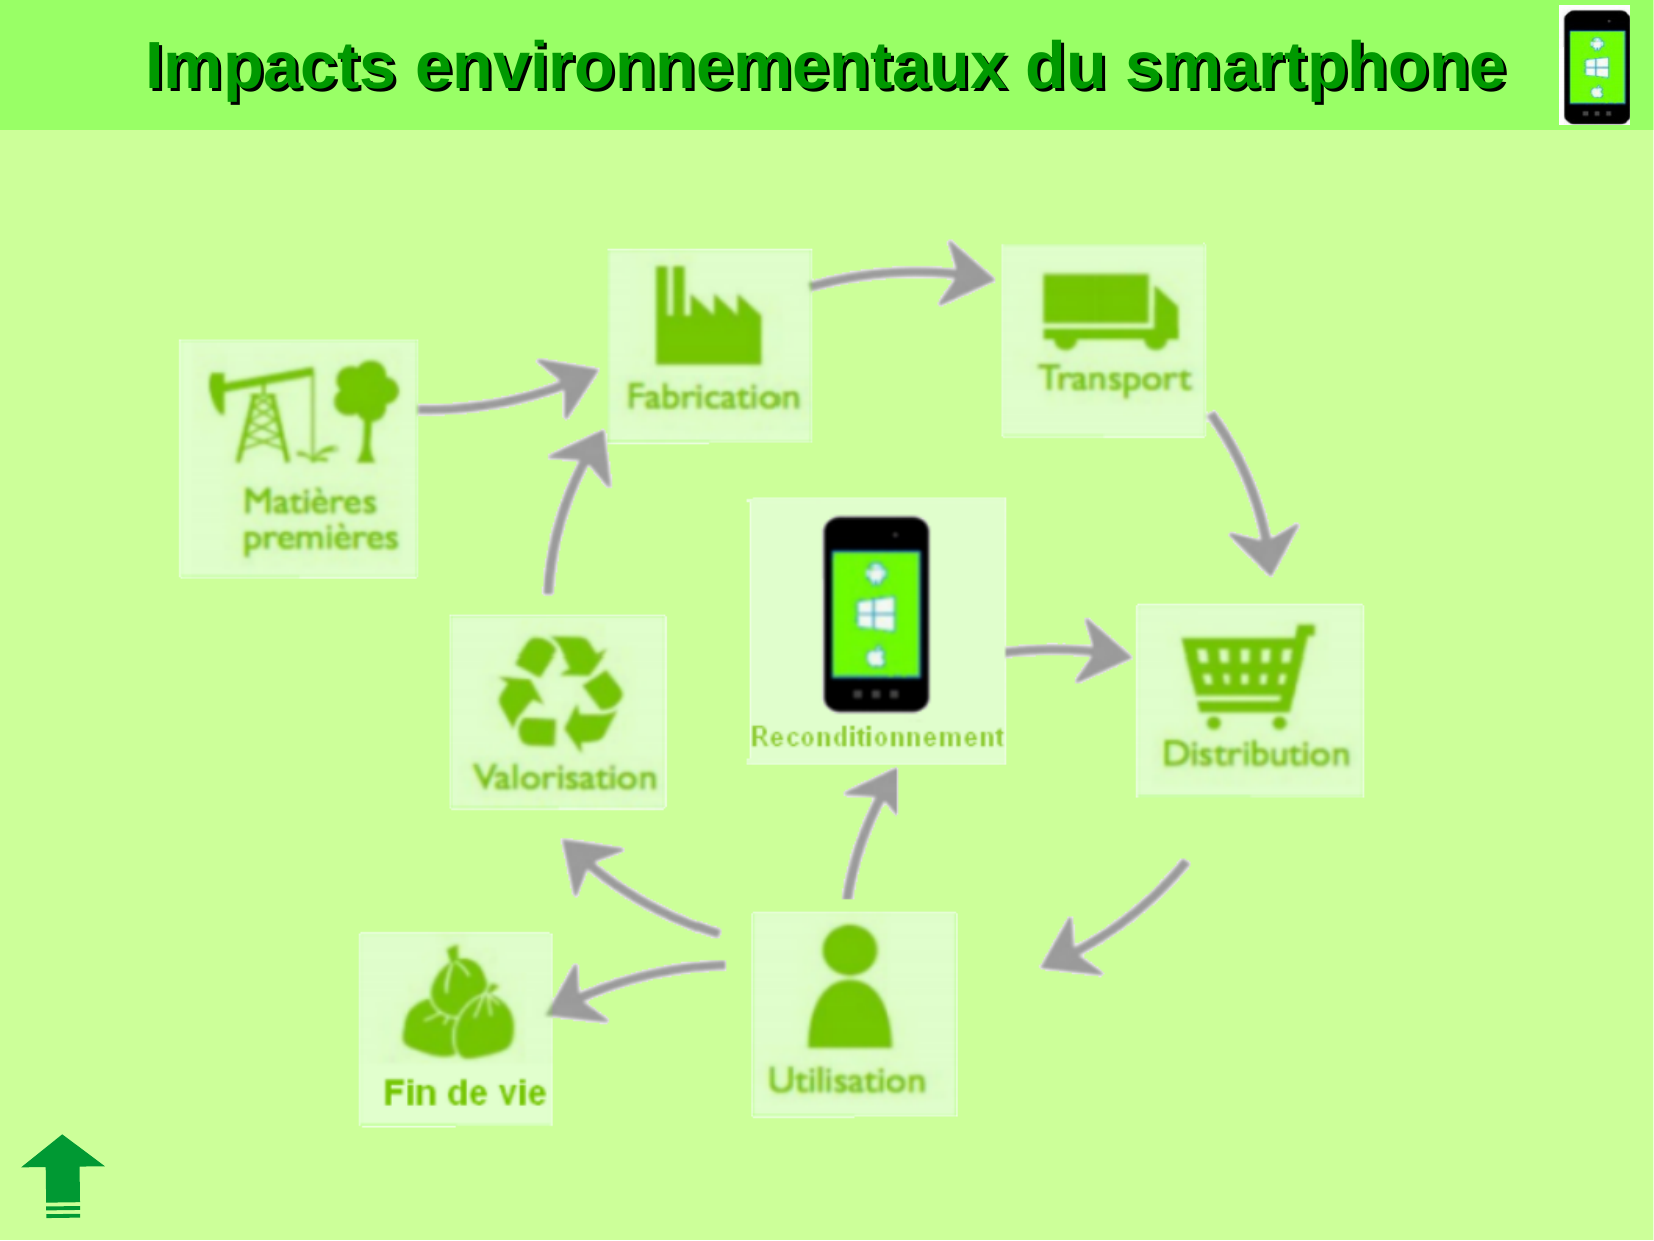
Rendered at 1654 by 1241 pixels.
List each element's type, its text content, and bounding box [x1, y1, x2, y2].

text_box [46, 1206, 81, 1211]
text_box [21, 1134, 105, 1203]
picture [1559, 5, 1630, 125]
text_box [46, 1213, 81, 1219]
title Impacts environnementaux du smartphone [0, 0, 1654, 130]
picture [159, 210, 1377, 1134]
